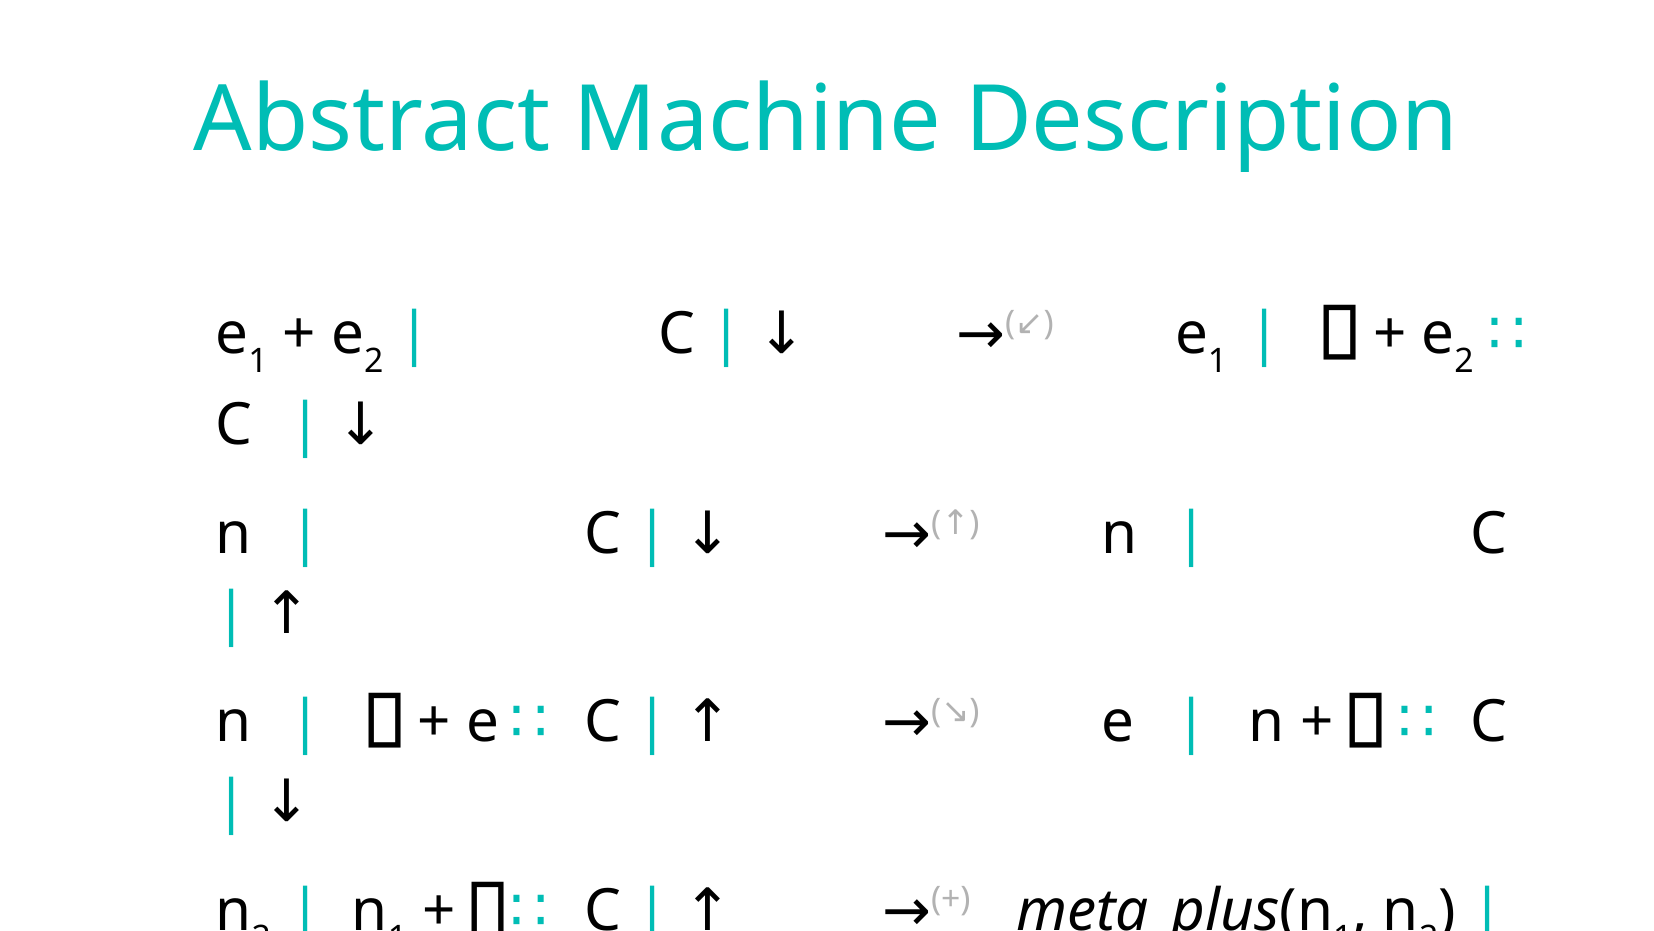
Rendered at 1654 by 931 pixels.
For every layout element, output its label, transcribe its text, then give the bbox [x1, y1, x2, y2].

text_box e1 + e2 | C | ↓ →(↙) e1 | ⎕ + e2 ∷ C | ↓ n | C | ↓ →(↑) n | C | ↑ n | ⎕ + e ∷ C | ↑ →(↘) e | n + ⎕ ∷ C | ↓ n2 | n1 + ⎕ ∷ C | ↑ →(+) meta_plus(n1, n2) | C | ↑ [200, 284, 1562, 650]
title Abstract Machine Description [82, 37, 1571, 193]
